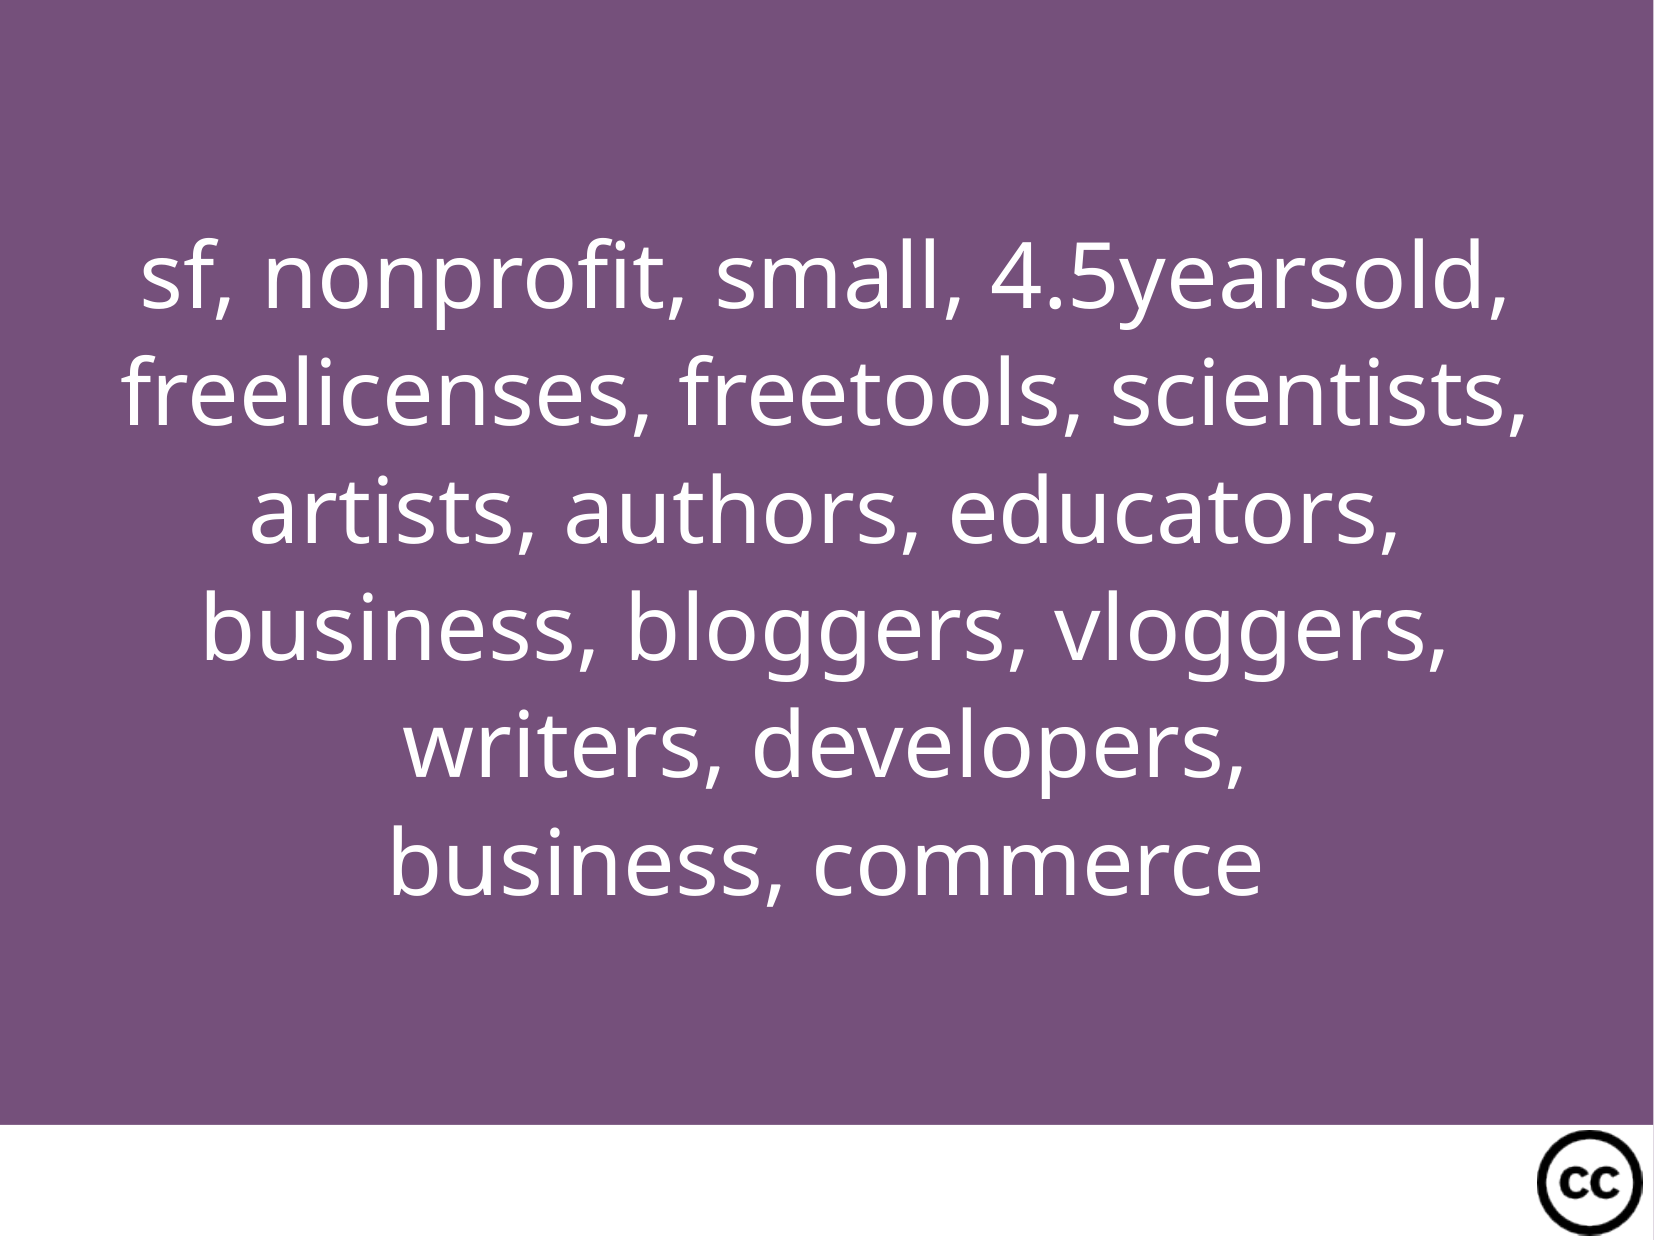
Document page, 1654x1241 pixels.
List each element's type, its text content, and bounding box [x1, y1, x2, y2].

title sf, nonprofit, small, 4.5yearsold, freelicenses, freetools, scientists, artists, authors, educators, business, bloggers, vloggers, writers, developers, business, commerce [82, 262, 1571, 871]
picture [1537, 1130, 1643, 1236]
